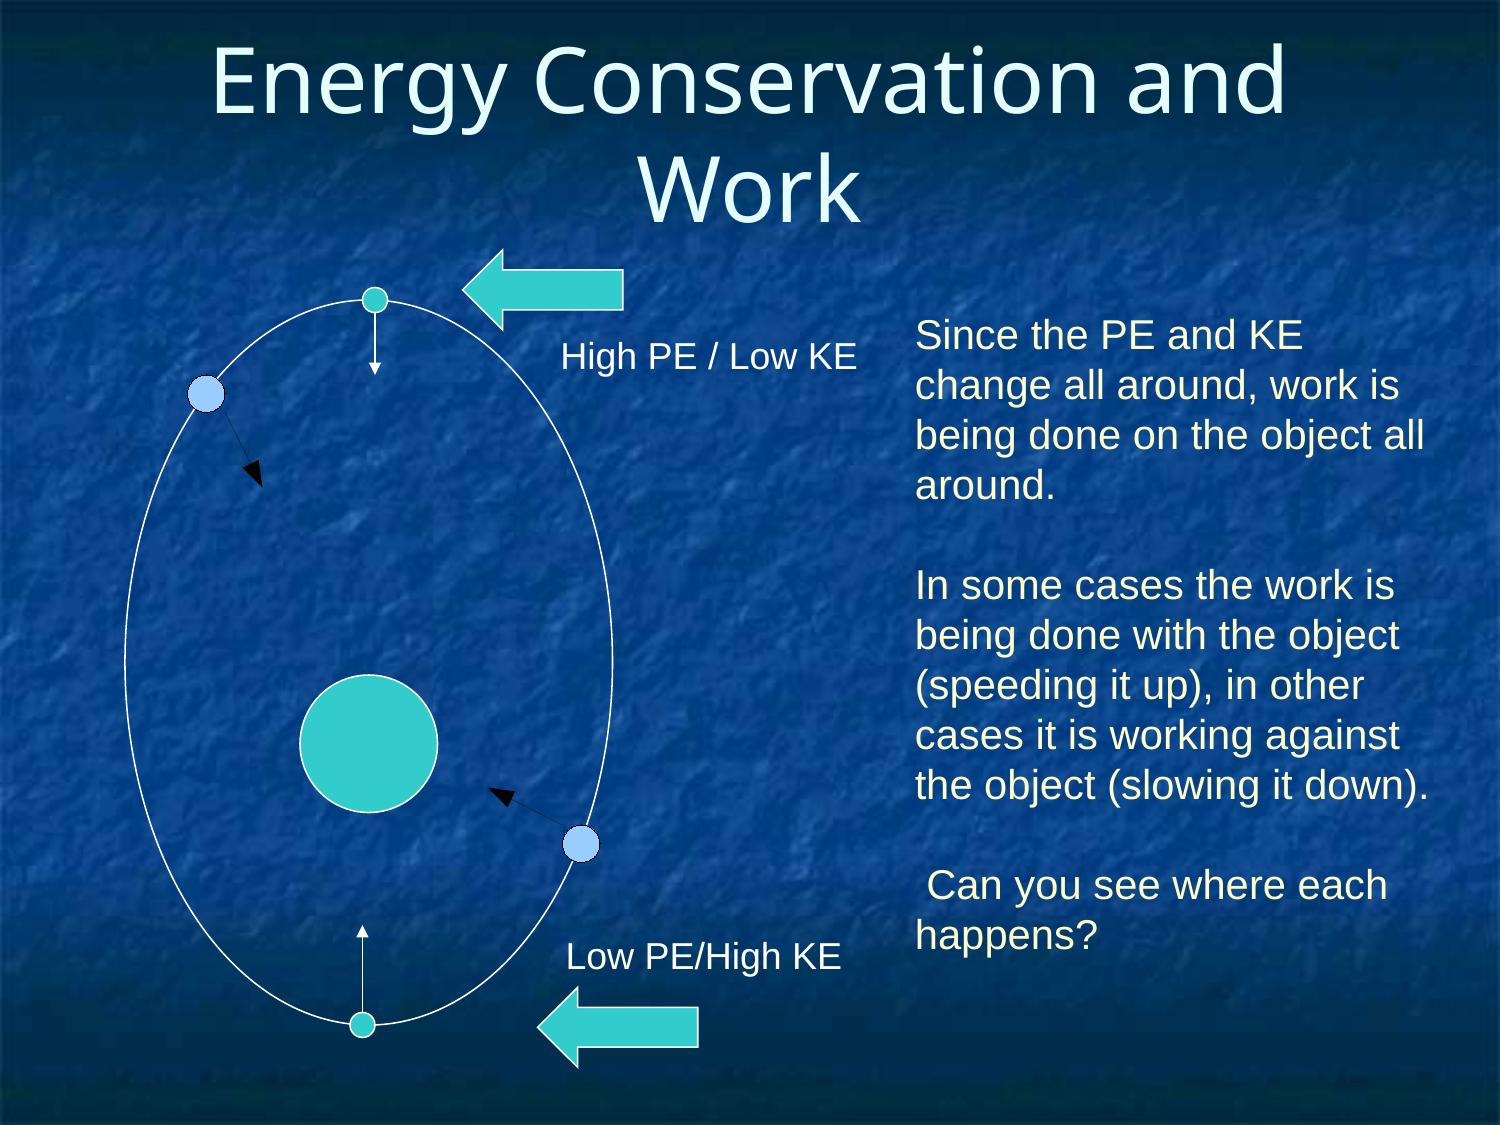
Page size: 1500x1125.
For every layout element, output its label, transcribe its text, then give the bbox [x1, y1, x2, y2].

text_box [462, 249, 623, 330]
title Energy Conservation and Work [75, 13, 1426, 249]
text_box Since the PE and KE change all around, work is being done on the object all around. In some cases the work is being done with the object (speeding it up), in other cases it is working against the object (slowing it down). Can you see where each happens? [899, 299, 1450, 1036]
text_box High PE / Low KE [545, 324, 874, 386]
text_box [537, 987, 698, 1068]
text_box [300, 675, 438, 813]
picture [0, 0, 1500, 1125]
text_box [562, 824, 601, 863]
text_box Low PE/High KE [550, 924, 858, 986]
text_box [362, 287, 388, 313]
text_box [187, 374, 226, 413]
text_box [349, 1012, 376, 1038]
